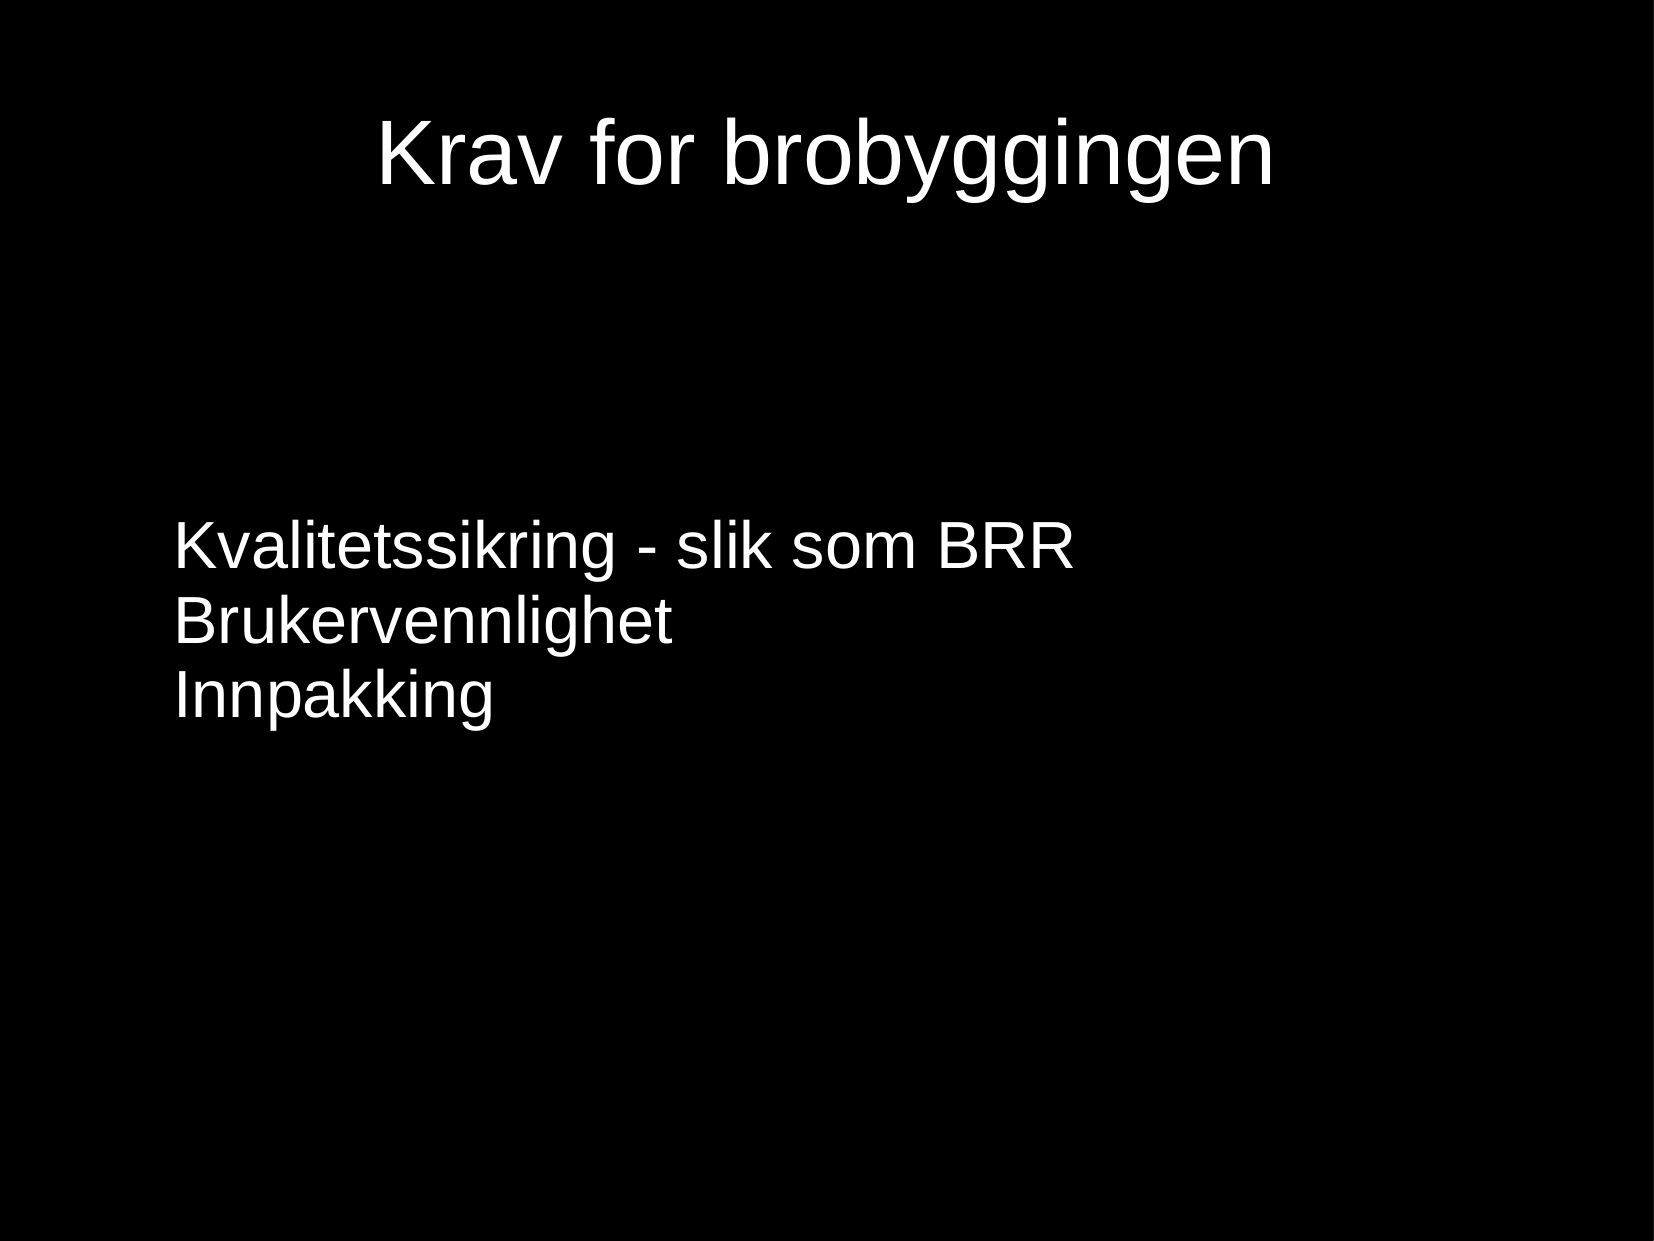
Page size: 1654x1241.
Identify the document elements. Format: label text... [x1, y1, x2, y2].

subtitle Kvalitetssikring - slik som BRR Brukervennlighet Innpakking [82, 0, 1571, 1241]
